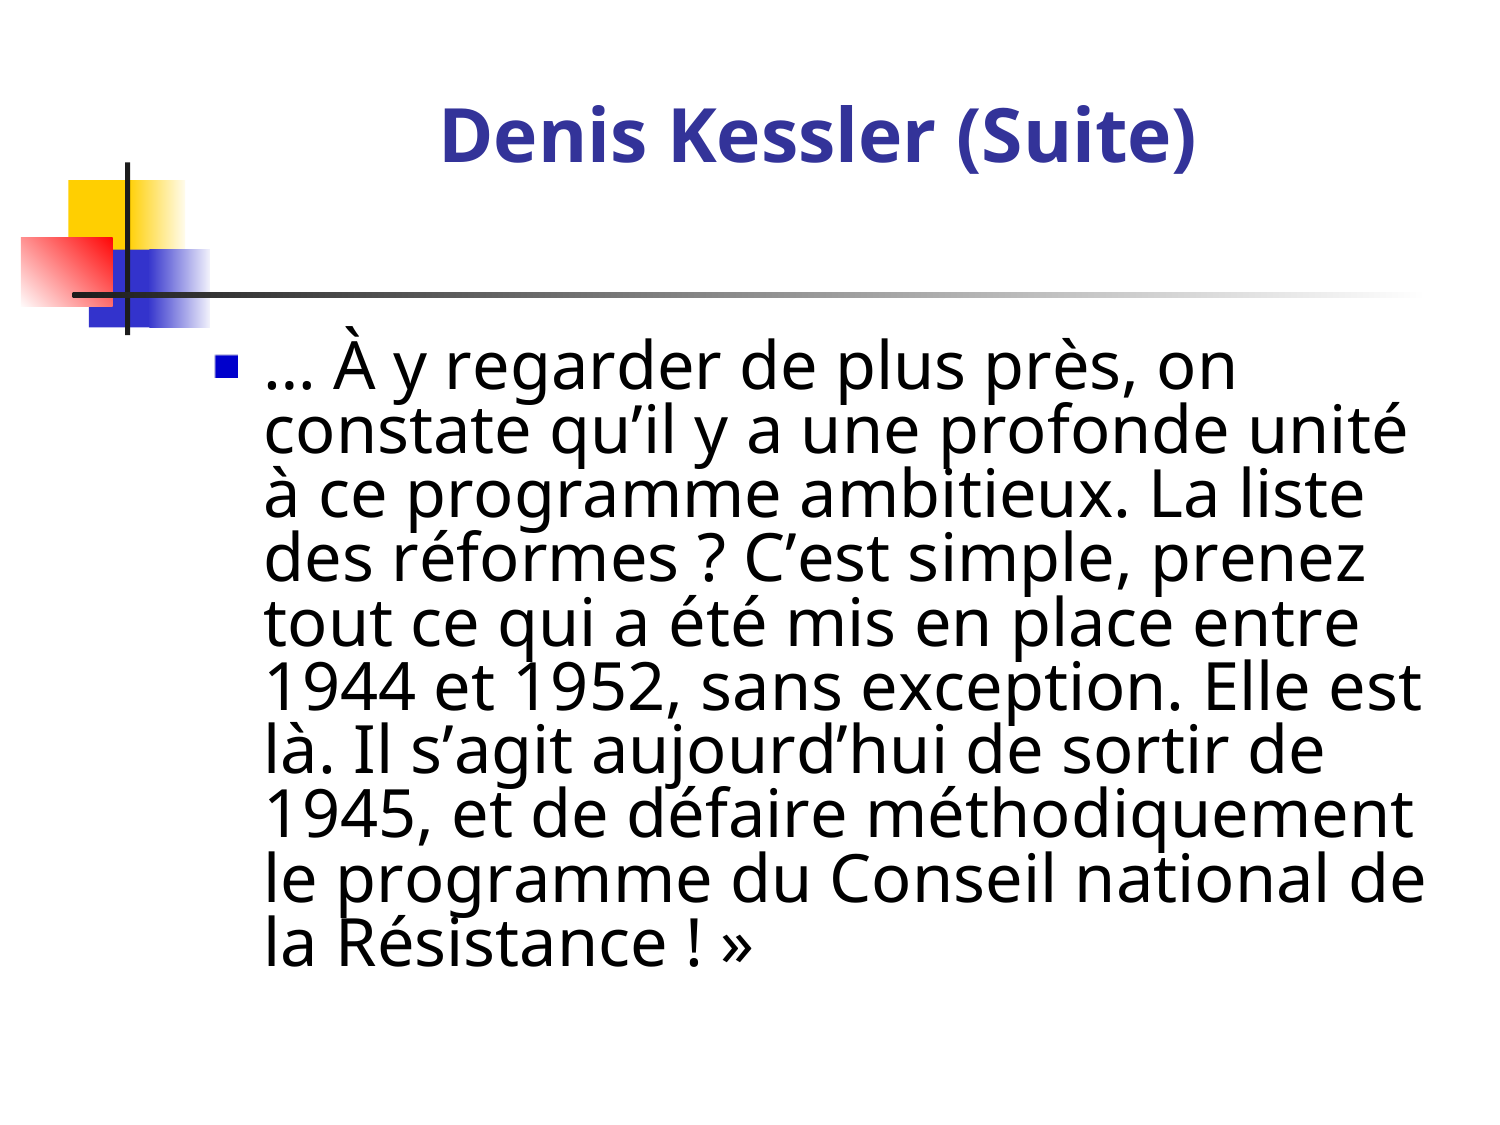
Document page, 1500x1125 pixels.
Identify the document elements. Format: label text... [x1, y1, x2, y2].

title Denis Kessler (Suite) [188, 35, 1468, 276]
list … À y regarder de plus près, on constate qu’il y a une profonde unité à ce programme ambitieux. La liste des réformes ? C’est simple, prenez tout ce qui a été mis en place entre 1944 et 1952, sans exception. Elle est là. Il s’agit aujourd’hui de sortir de 1945, et de défaire méthodiquement le programme du Conseil national de la Résistance ! » [193, 331, 1469, 1007]
